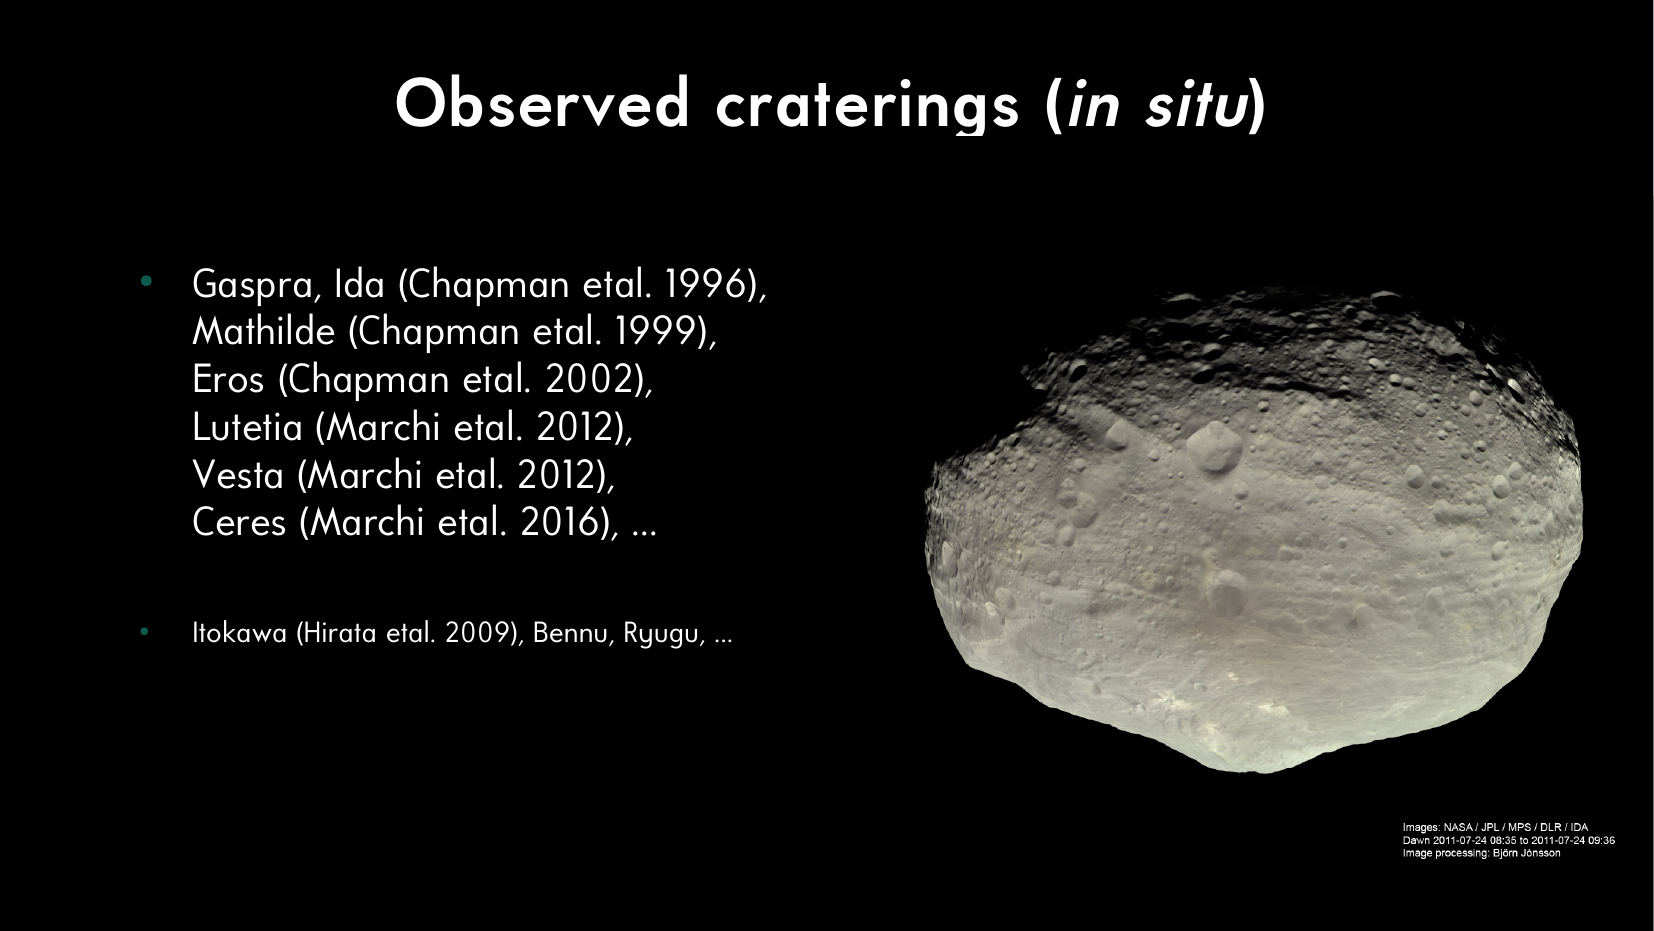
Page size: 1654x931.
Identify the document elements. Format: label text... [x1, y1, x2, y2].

text_box [0, 0, 1654, 931]
picture [894, 136, 1618, 861]
list Gaspra, Ida (Chapman etal. 1996), Mathilde (Chapman etal. 1999), Eros (Chapman etal. 2002), Lutetia (Marchi etal. 2012), Vesta (Marchi etal. 2012), Ceres (Marchi etal. 2016), ... Itokawa (Hirata etal. 2009), Bennu, Ryugu, ... [121, 258, 841, 798]
title Observed craterings (in situ) [124, 23, 1537, 179]
